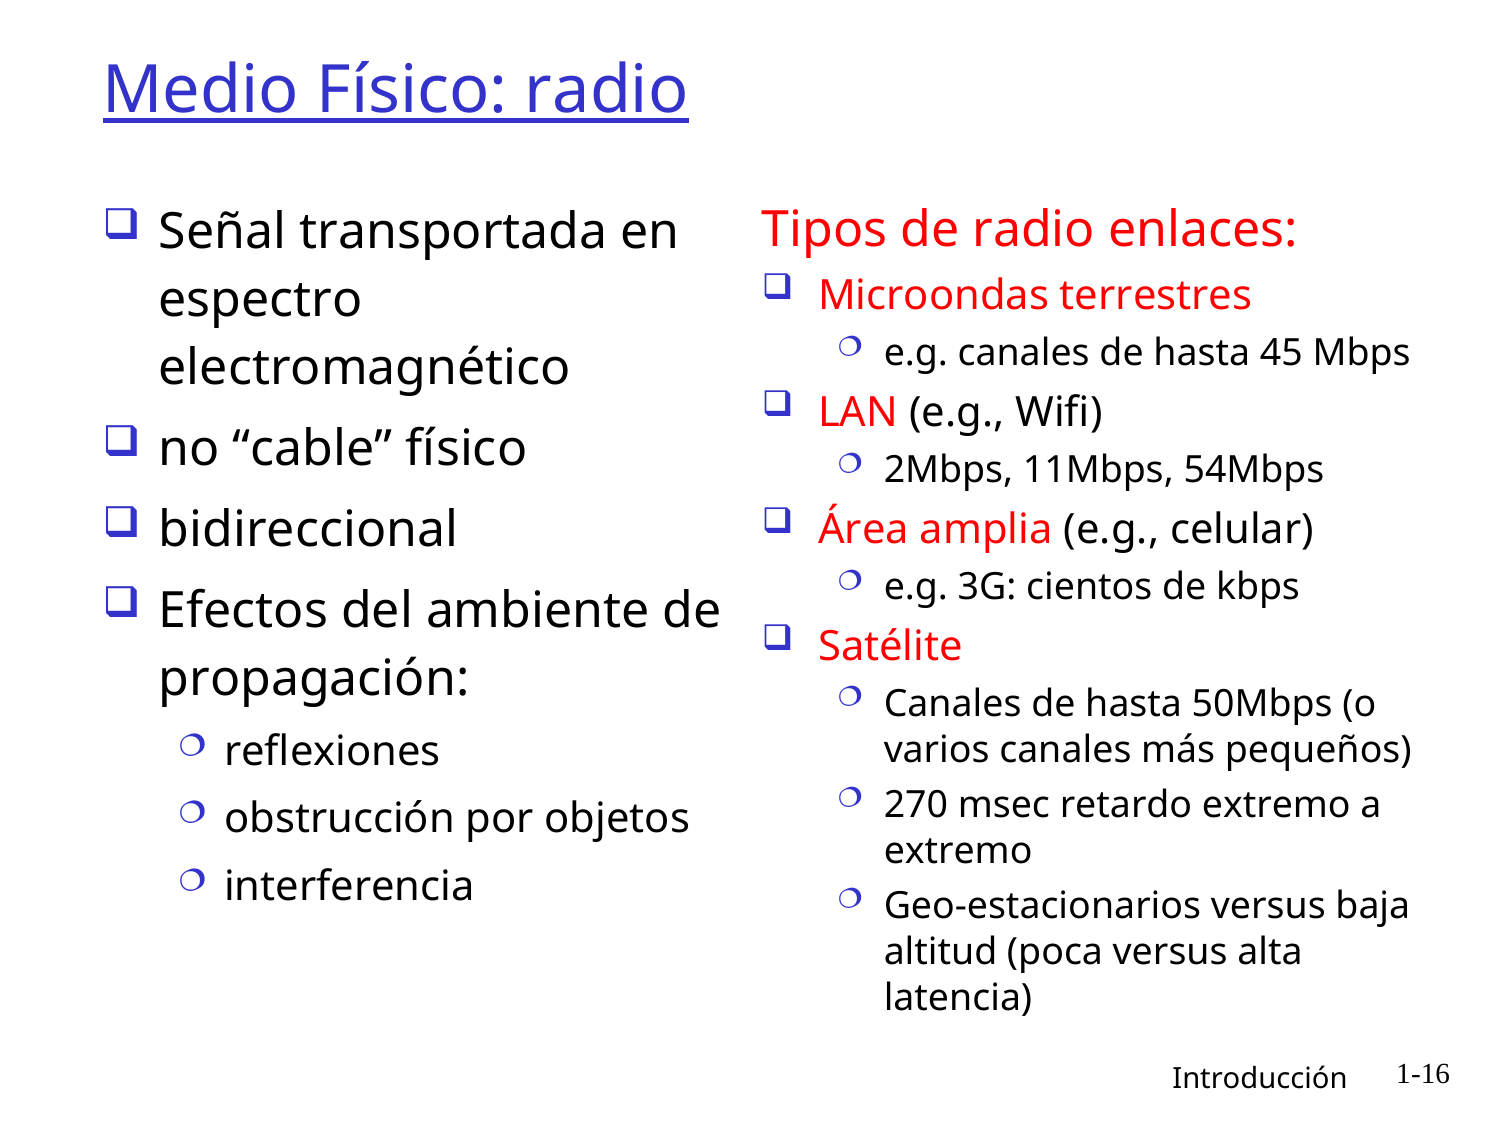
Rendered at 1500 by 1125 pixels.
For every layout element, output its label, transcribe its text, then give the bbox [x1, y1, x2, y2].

list Tipos de radio enlaces: Microondas terrestres e.g. canales de hasta 45 Mbps LAN (e.g., Wifi) 2Mbps, 11Mbps, 54Mbps Área amplia (e.g., celular) e.g. 3G: cientos de kbps Satélite Canales de hasta 50Mbps (o varios canales más pequeños) 270 msec retardo extremo a extremo Geo-estacionarios versus baja altitud (poca versus alta latencia) [746, 189, 1435, 1013]
list Señal transportada en espectro electromagnético no “cable” físico bidireccional Efectos del ambiente de propagación: reflexiones obstrucción por objetos interferencia [87, 187, 751, 1021]
title Medio Físico: radio [87, 23, 1463, 150]
